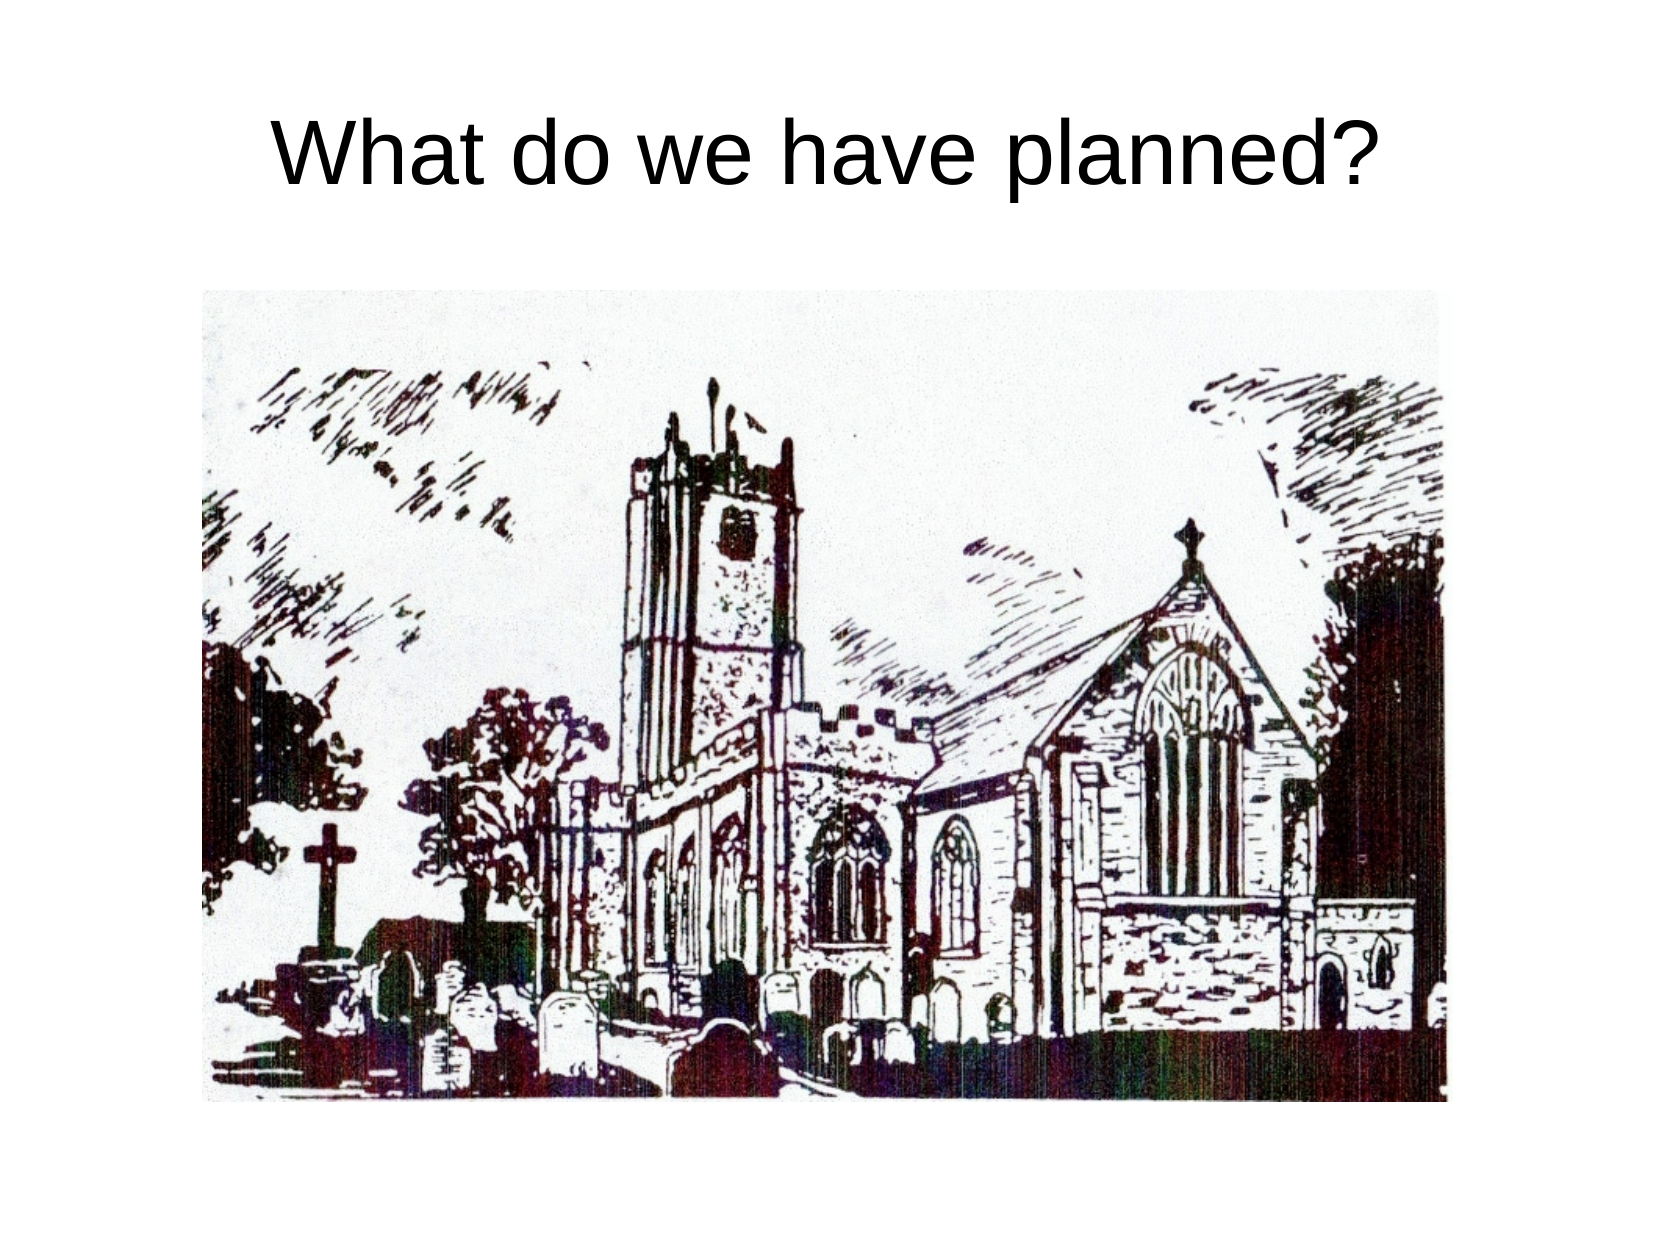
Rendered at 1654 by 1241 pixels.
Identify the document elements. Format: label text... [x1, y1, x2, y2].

title What do we have planned? [82, 49, 1571, 257]
picture [202, 290, 1453, 1102]
